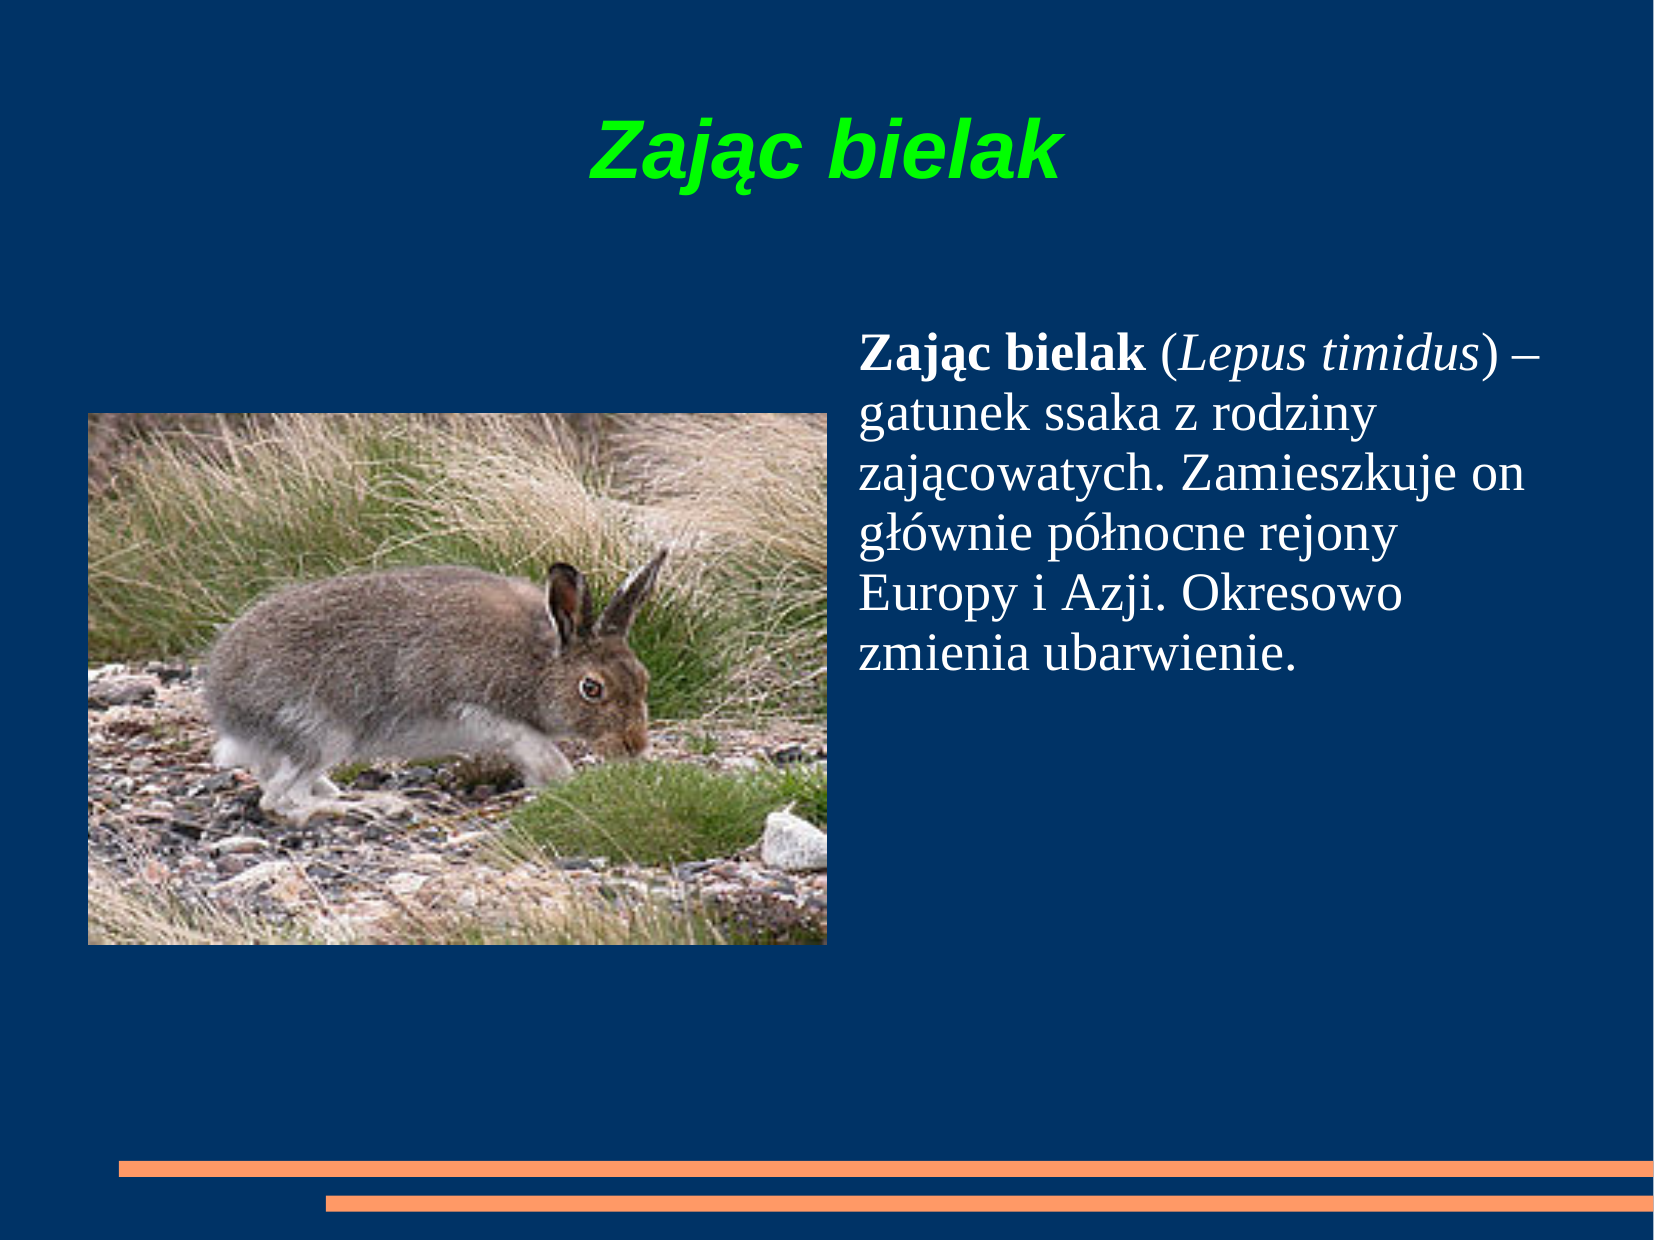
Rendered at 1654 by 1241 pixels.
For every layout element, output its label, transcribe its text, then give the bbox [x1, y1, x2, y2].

title Zając bielak [121, 53, 1534, 247]
picture [88, 413, 827, 945]
list Zając bielak (Lepus timidus) – gatunek ssaka z rodziny zającowatych. Zamieszkuje on głównie północne rejony Europy i Azji. Okresowo zmienia ubarwienie. [858, 322, 1562, 1118]
